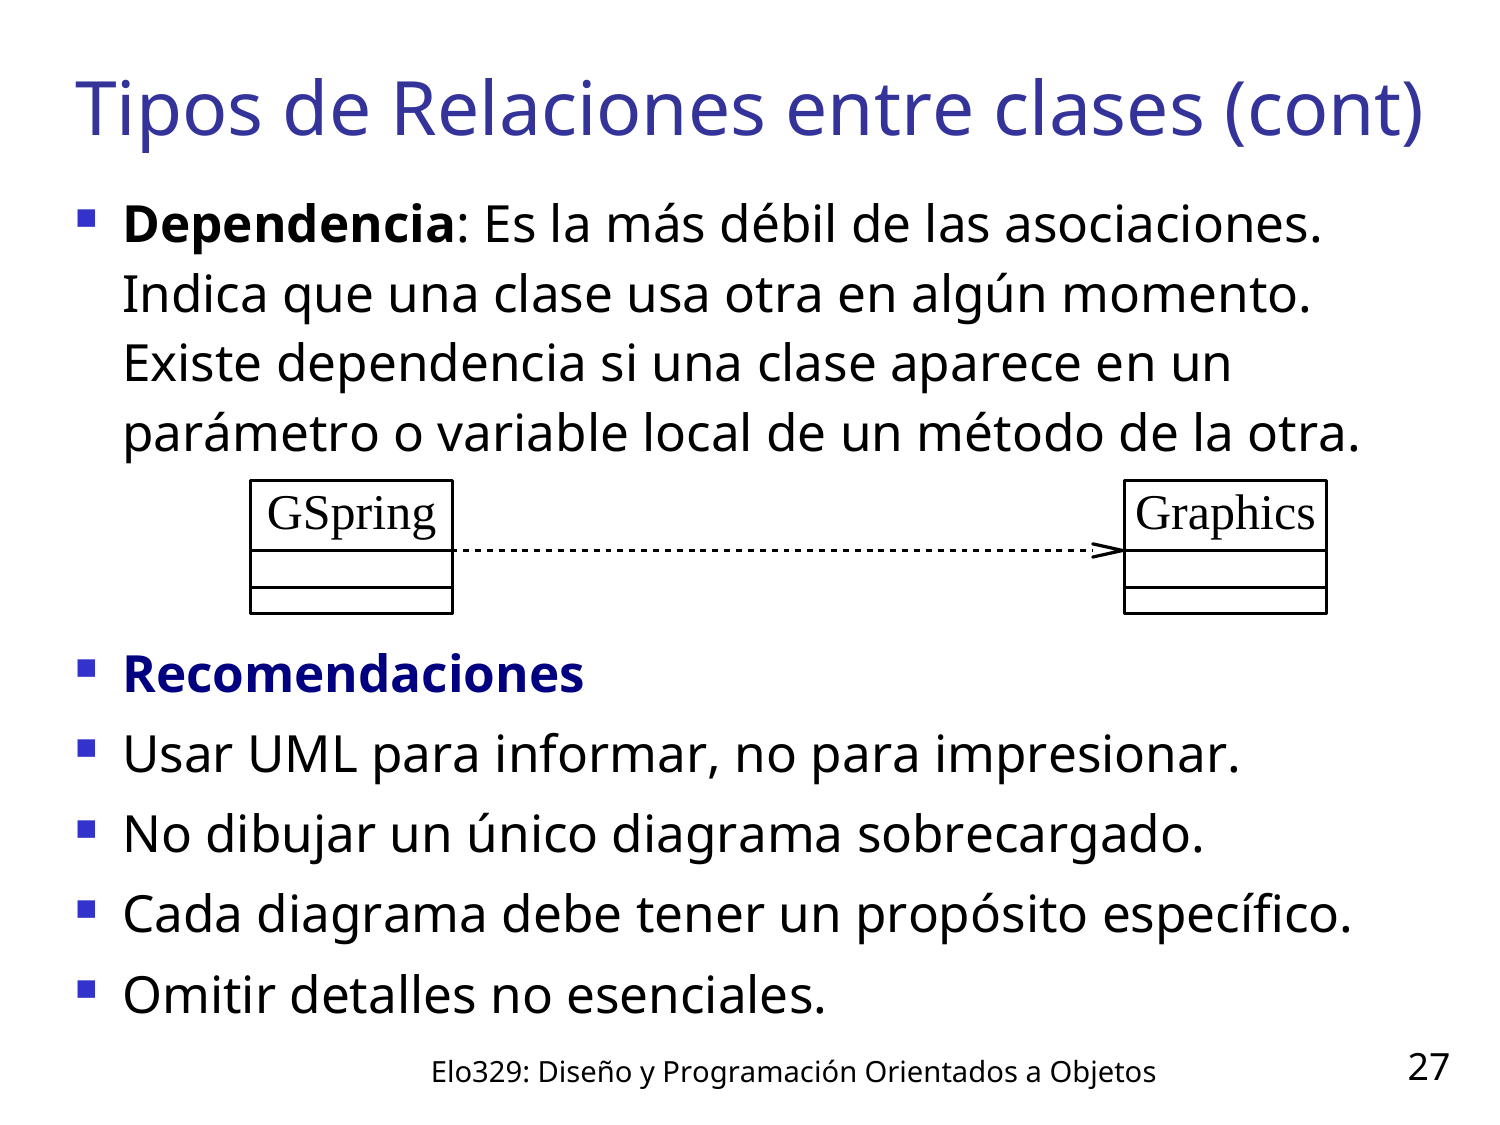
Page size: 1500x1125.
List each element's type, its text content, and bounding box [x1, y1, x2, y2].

text_box GSpring [250, 480, 453, 549]
list Dependencia: Es la más débil de las asociaciones. Indica que una clase usa otra en algún momento. Existe dependencia si una clase aparece en un parámetro o variable local de un método de la otra. Recomendaciones Usar UML para informar, no para impresionar. No dibujar un único diagrama sobrecargado. Cada diagrama debe tener un propósito específico. Omitir detalles no esenciales. [75, 187, 1446, 1041]
title Tipos de Relaciones entre clases (cont) [75, 25, 1449, 188]
text_box Graphics [1126, 552, 1325, 612]
text_box GSpring [252, 552, 451, 612]
text_box Graphics [1124, 480, 1327, 549]
